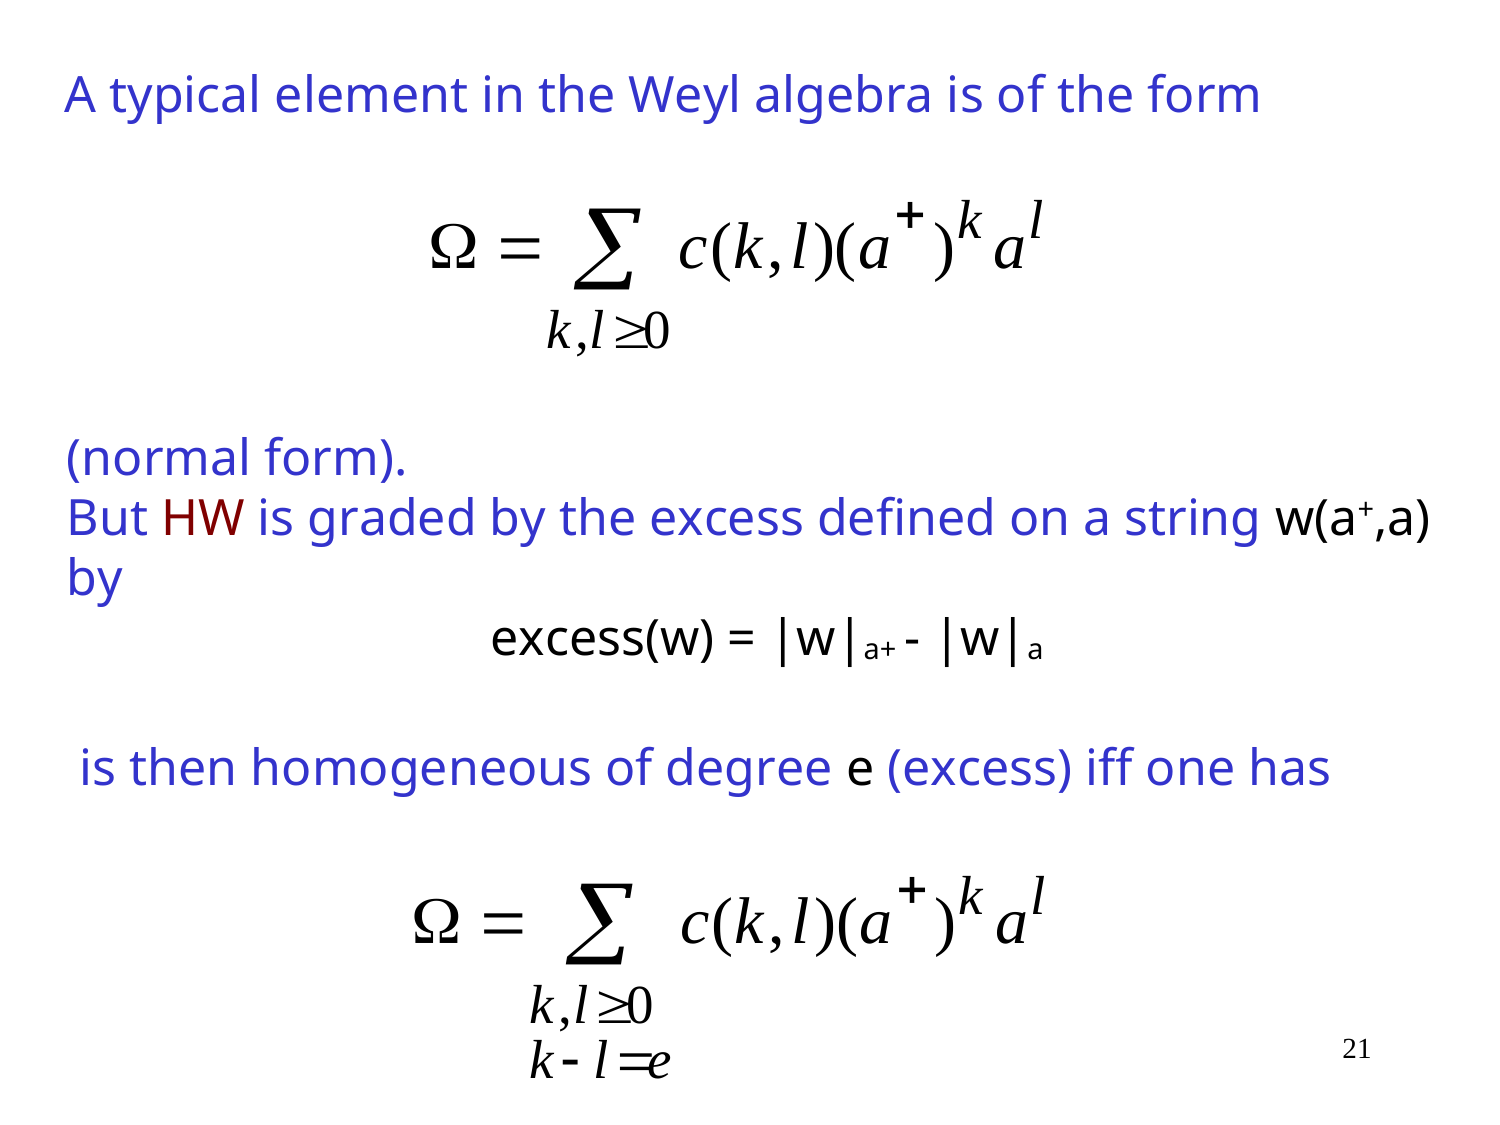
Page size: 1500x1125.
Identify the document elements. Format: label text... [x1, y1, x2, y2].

chart [419, 174, 1058, 374]
chart [402, 850, 1063, 1104]
text_box (normal form). But HW is graded by the excess defined on a string w(a+,a) by excess(w) = |w|a+ - |w|a is then homogeneous of degree e (excess) iff one has [52, 417, 1500, 803]
text_box A typical element in the Weyl algebra is of the form [49, 55, 1419, 131]
